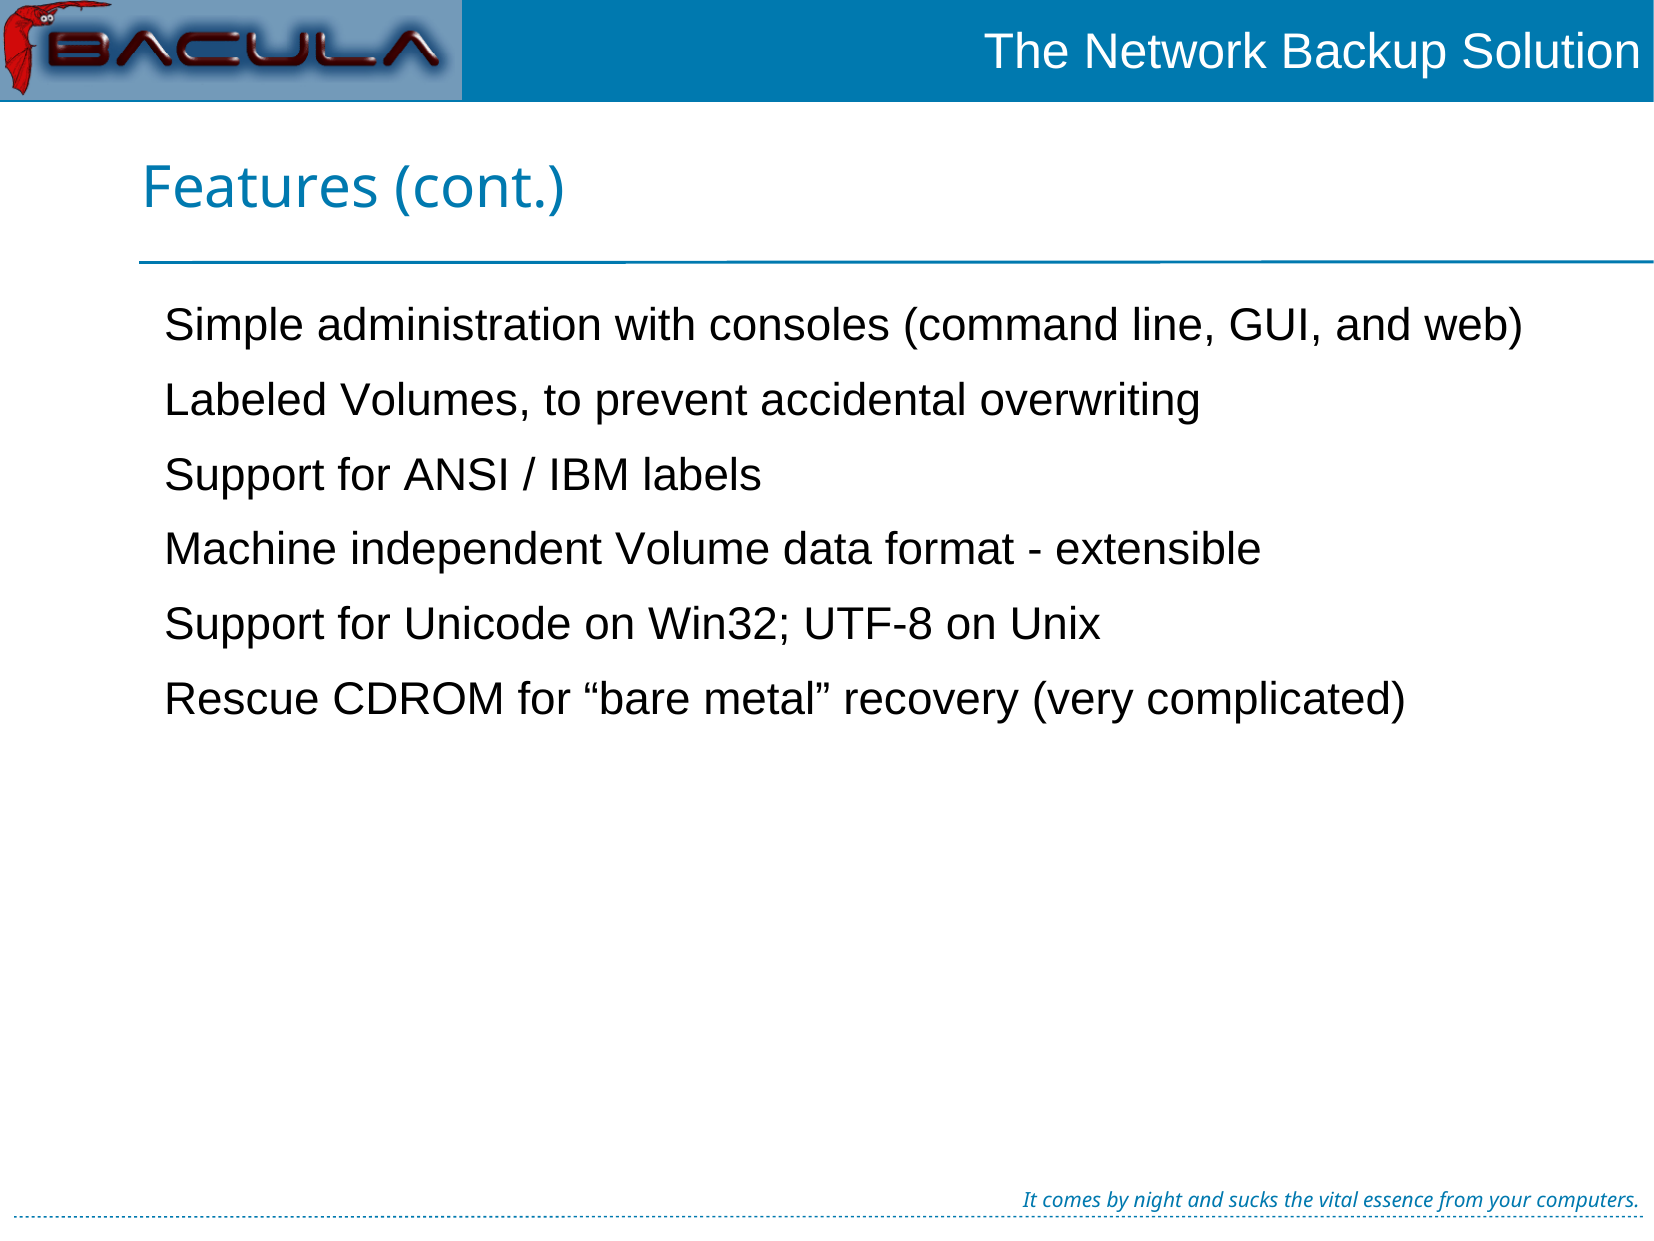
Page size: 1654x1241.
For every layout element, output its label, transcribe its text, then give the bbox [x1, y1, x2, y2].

picture [0, 0, 461, 99]
list Simple administration with consoles (command line, GUI, and web) Labeled Volumes, to prevent accidental overwriting Support for ANSI / IBM labels Machine independent Volume data format - extensible Support for Unicode on Win32; UTF-8 on Unix Rescue CDROM for “bare metal” recovery (very complicated) [69, 298, 1651, 1051]
title Features (cont.) [141, 112, 1501, 226]
